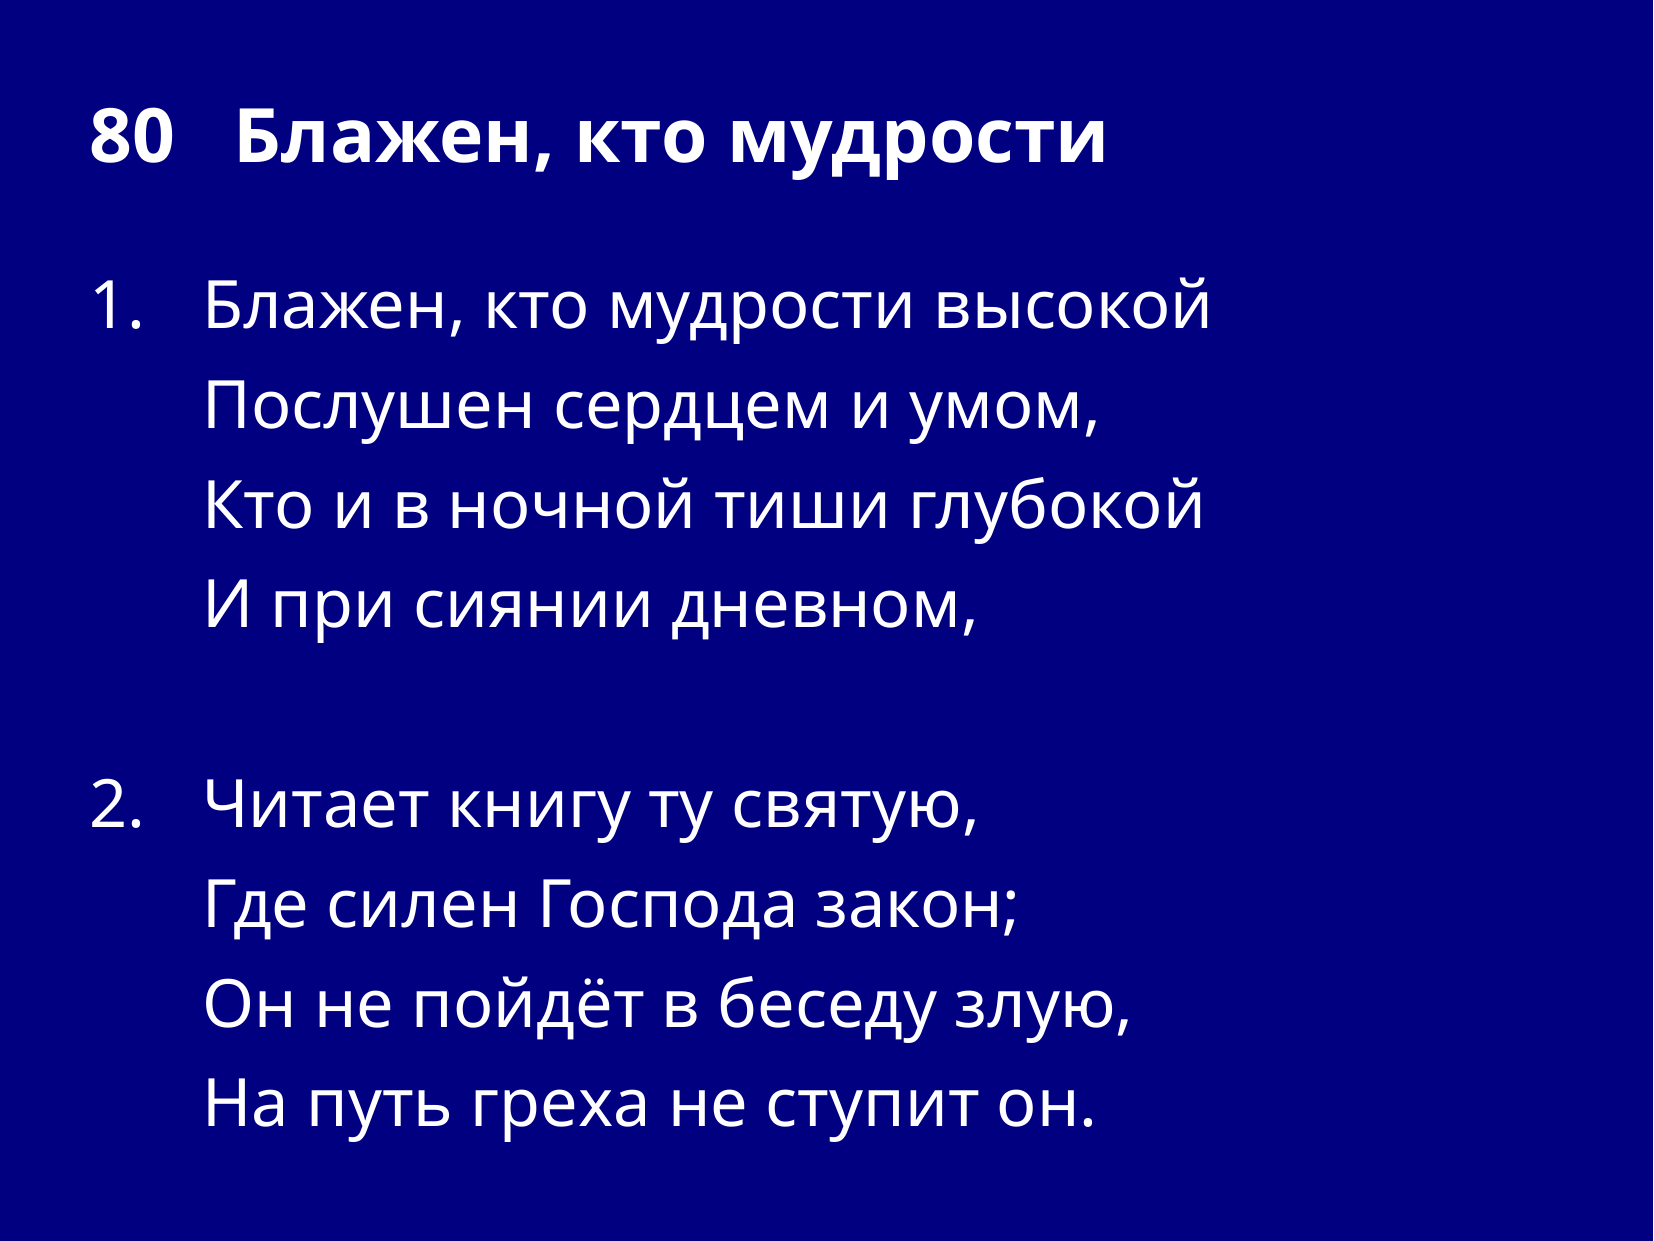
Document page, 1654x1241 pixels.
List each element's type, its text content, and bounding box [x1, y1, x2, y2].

text_box 1. Блажен, кто мудрости высокой Послушен сердцем и умом, Кто и в ночной тиши глубокой И при сиянии дневном, 2. Читает книгу ту святую, Где силен Господа закон; Он не пойдёт в беседу злую, На путь греха не ступит он. [75, 188, 1576, 1163]
text_box 80 Блажен, кто мудрости [75, 75, 1576, 188]
